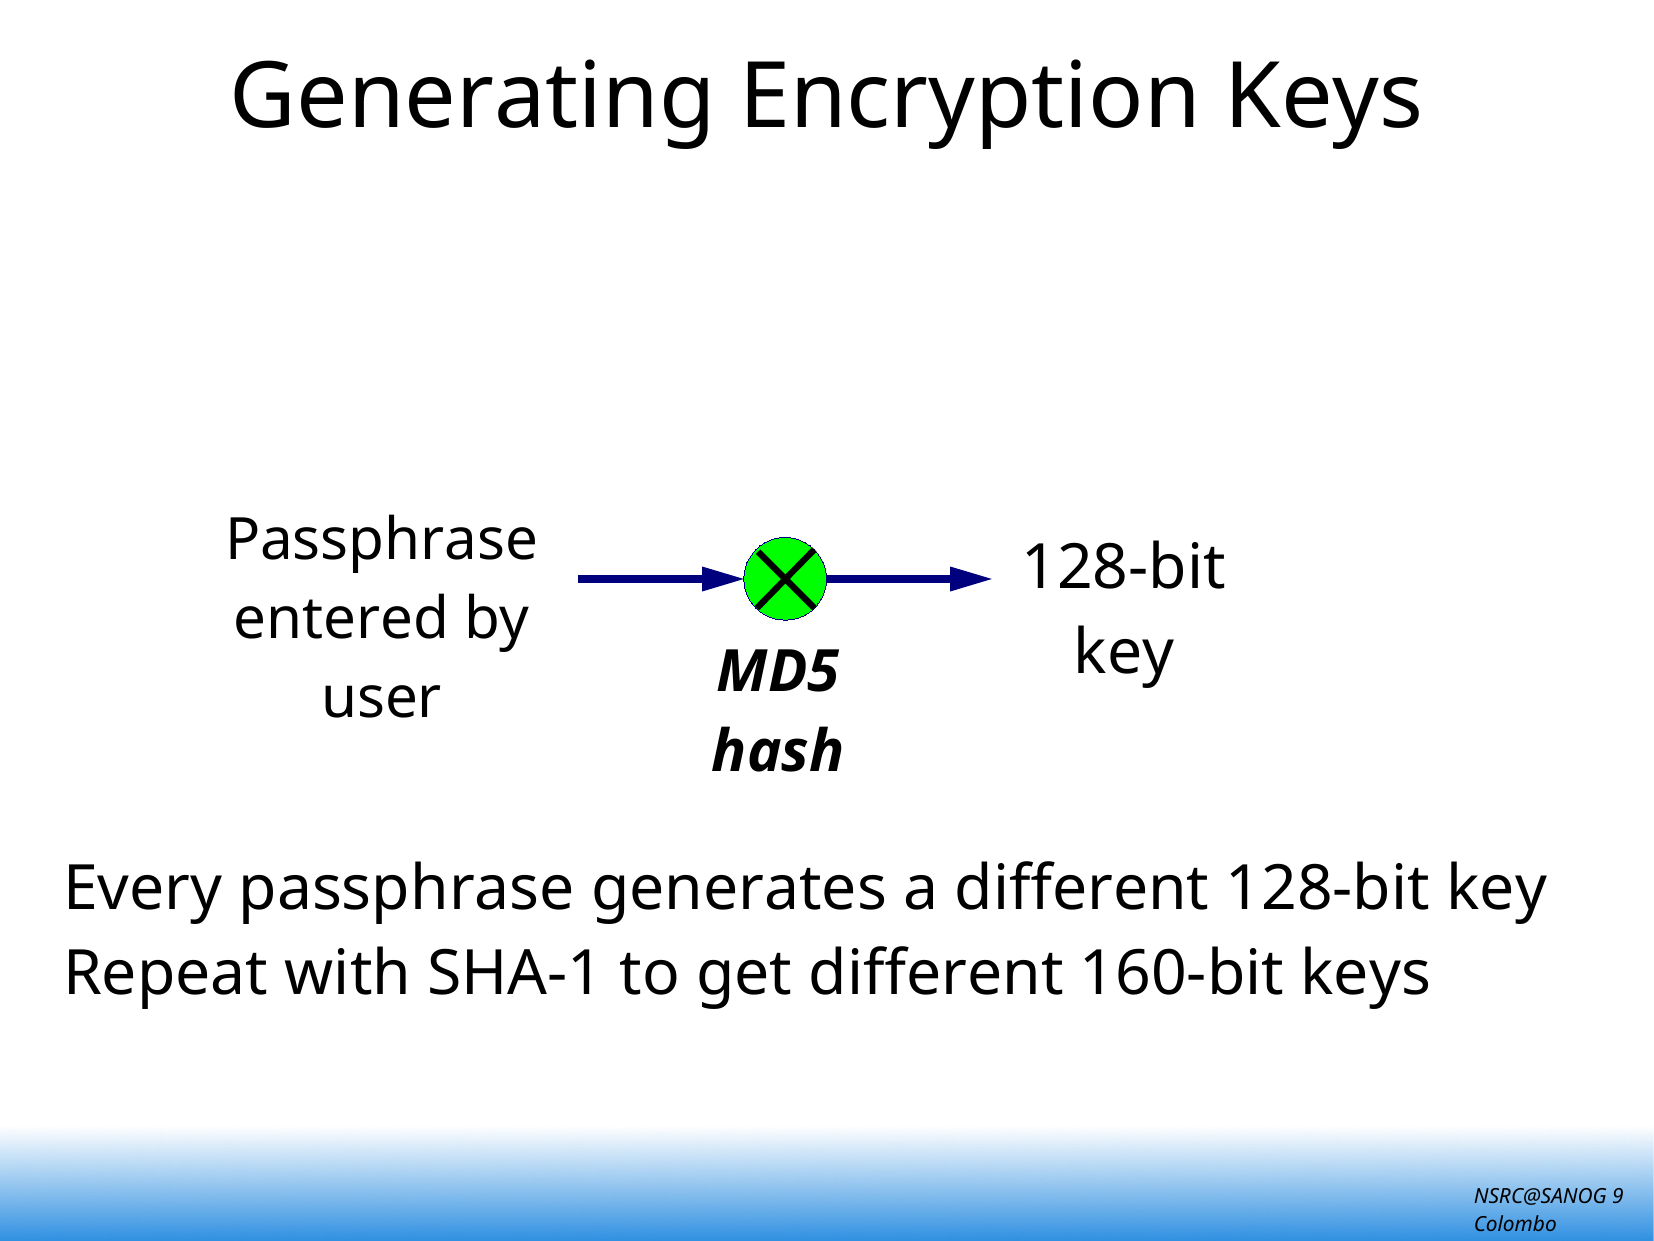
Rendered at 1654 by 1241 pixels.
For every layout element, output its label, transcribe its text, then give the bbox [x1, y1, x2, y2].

picture [0, 1124, 1654, 1241]
text_box Every passphrase generates a different 128-bit key Repeat with SHA-1 to get different 160-bit keys [46, 842, 1550, 1013]
text_box 128-bit key [1021, 521, 1227, 692]
text_box [759, 585, 812, 621]
text_box MD5 hash [711, 629, 845, 789]
text_box Passphrase entered by user [225, 496, 539, 735]
text_box [791, 552, 827, 606]
title Generating Encryption Keys [156, 29, 1499, 227]
text_box [743, 537, 812, 606]
